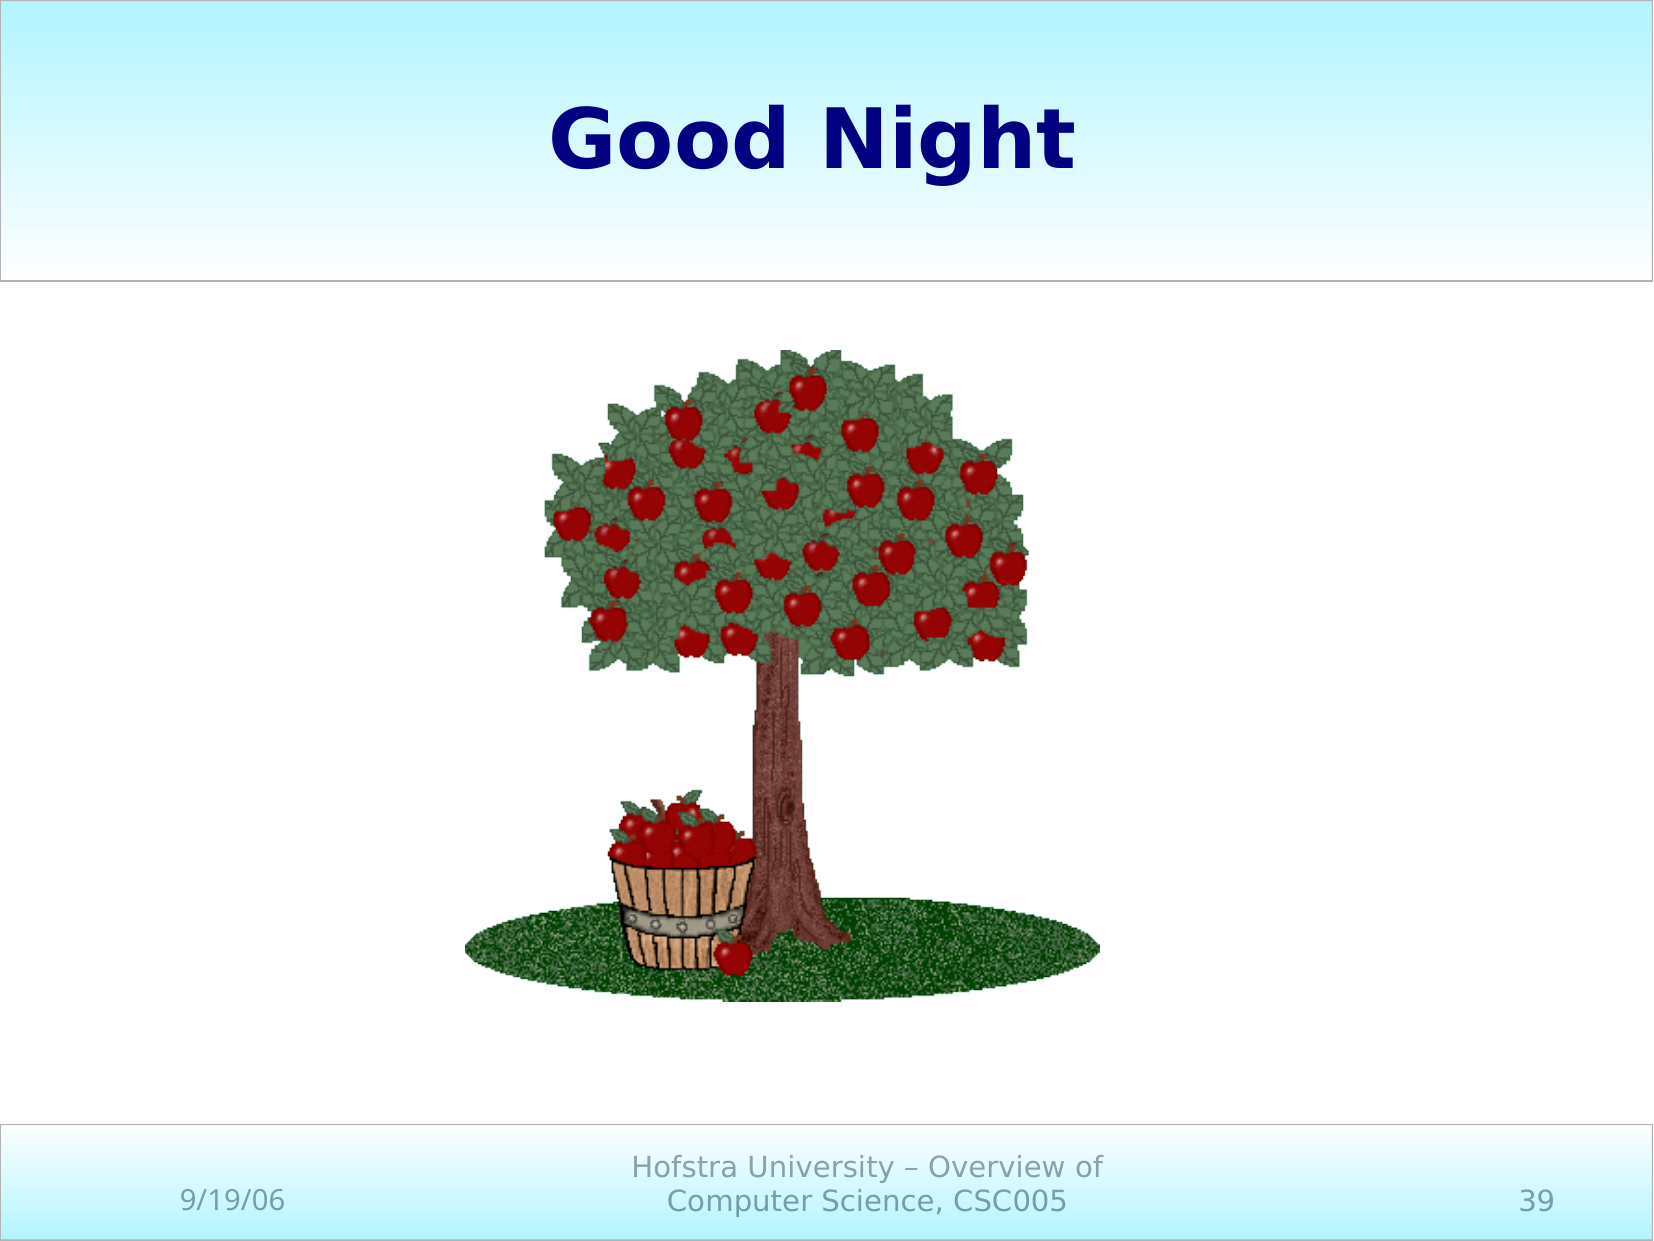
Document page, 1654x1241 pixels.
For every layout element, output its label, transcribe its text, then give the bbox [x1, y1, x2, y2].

picture [465, 350, 1100, 1002]
title Good Night [78, 77, 1576, 203]
